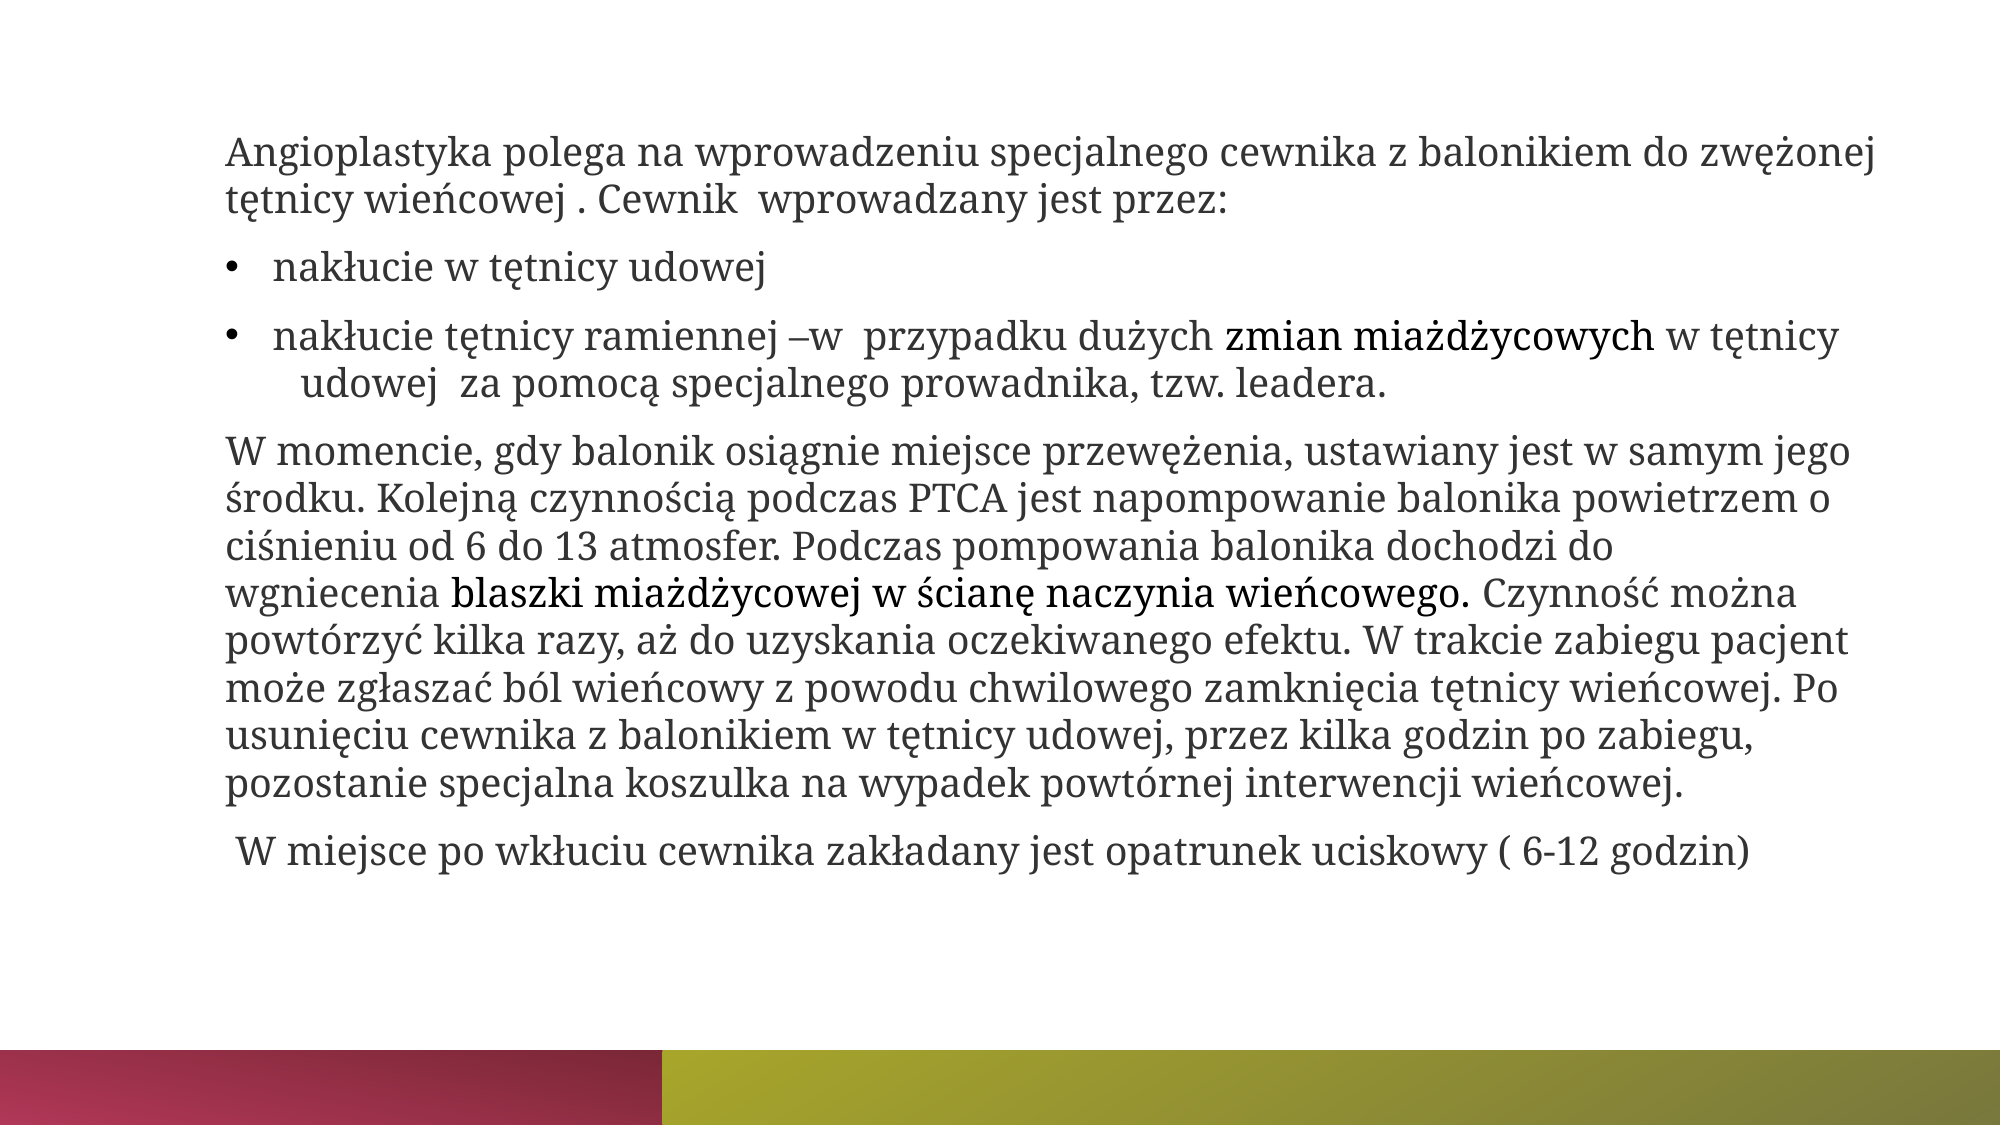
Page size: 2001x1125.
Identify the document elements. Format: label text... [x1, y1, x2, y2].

list Angioplastyka polega na wprowadzeniu specjalnego cewnika z balonikiem do zwężonej tętnicy wieńcowej . Cewnik wprowadzany jest przez: nakłucie w tętnicy udowej nakłucie tętnicy ramiennej –w przypadku dużych zmian miażdżycowych w tętnicy udowej za pomocą specjalnego prowadnika, tzw. leadera. W momencie, gdy balonik osiągnie miejsce przewężenia, ustawiany jest w samym jego środku. Kolejną czynnością podczas PTCA jest napompowanie balonika powietrzem o ciśnieniu od 6 do 13 atmosfer. Podczas pompowania balonika dochodzi do wgniecenia blaszki miażdżycowej w ścianę naczynia wieńcowego. Czynność można powtórzyć kilka razy, aż do uzyskania oczekiwanego efektu. W trakcie zabiegu pacjent może zgłaszać ból wieńcowy z powodu chwilowego zamknięcia tętnicy wieńcowej. Po usunięciu cewnika z balonikiem w tętnicy udowej, przez kilka godzin po zabiegu, pozostanie specjalna koszulka na wypadek powtórnej interwencji wieńcowej. W miejsce po wkłuciu cewnika zakładany jest opatrunek uciskowy ( 6-12 godzin) [225, 126, 1906, 996]
